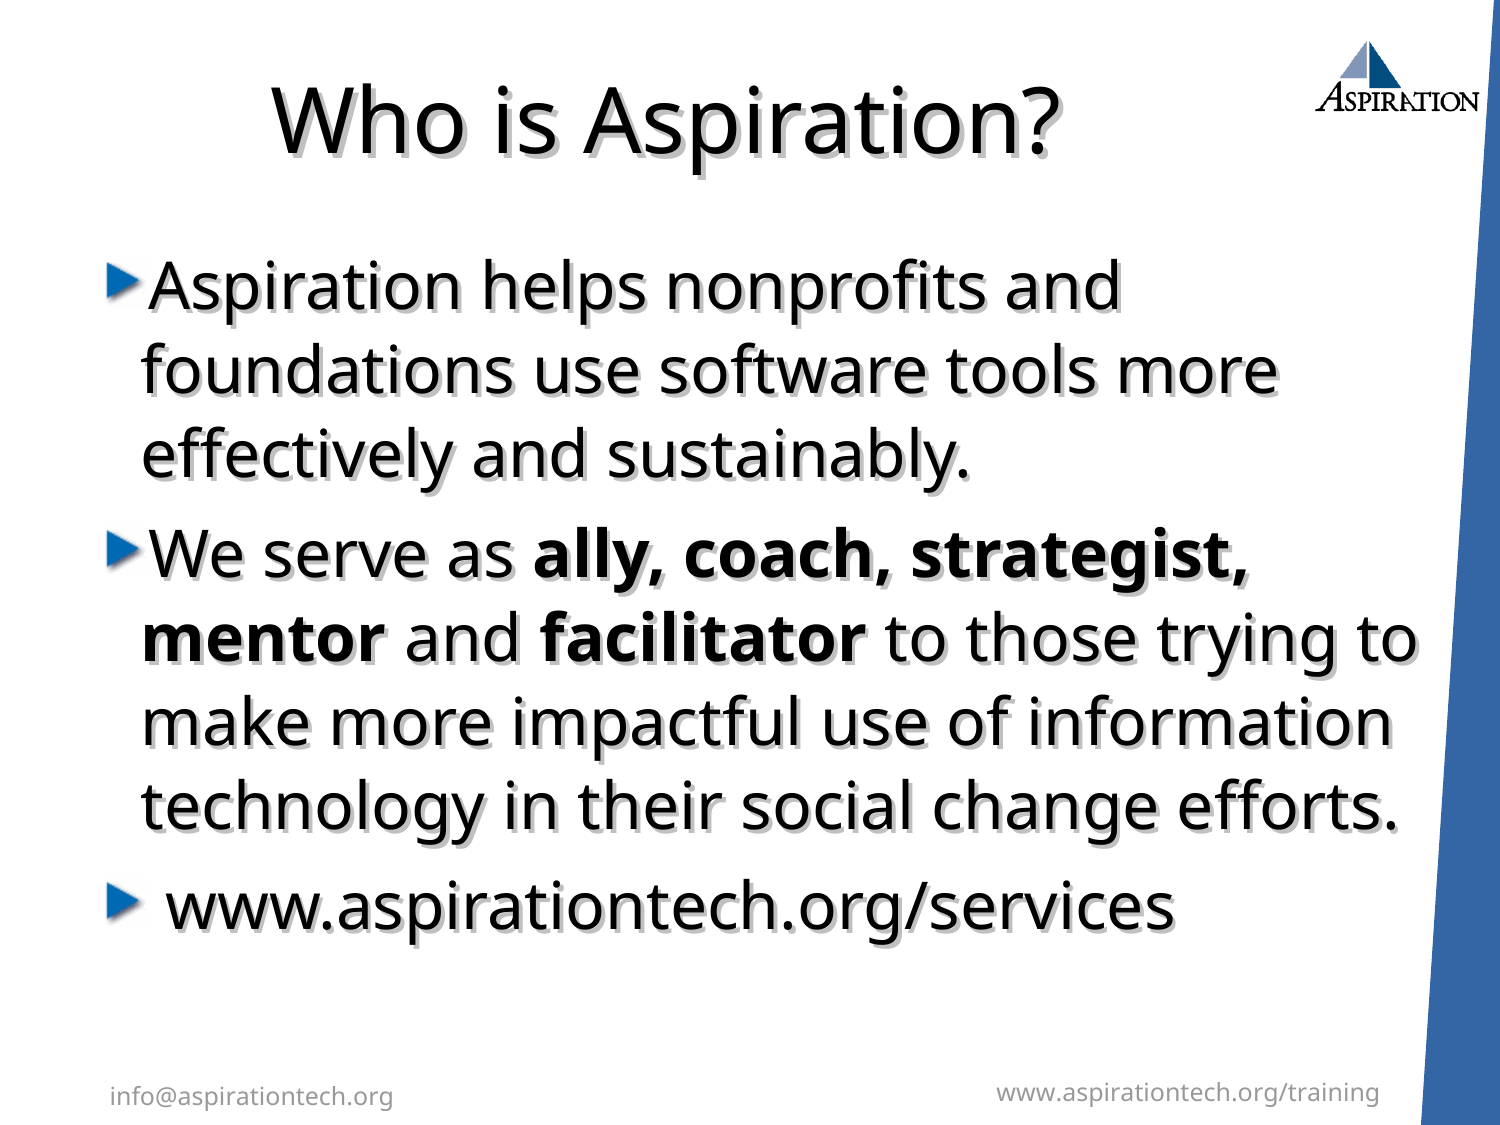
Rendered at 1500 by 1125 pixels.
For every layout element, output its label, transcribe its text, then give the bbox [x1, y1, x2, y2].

list Aspiration helps nonprofits and foundations use software tools more effectively and sustainably. We serve as ally, coach, strategist, mentor and facilitator to those trying to make more impactful use of information technology in their social change efforts. www.aspirationtech.org/services [49, 238, 1447, 950]
title Who is Aspiration? [49, 19, 1284, 206]
picture [1315, 41, 1480, 120]
